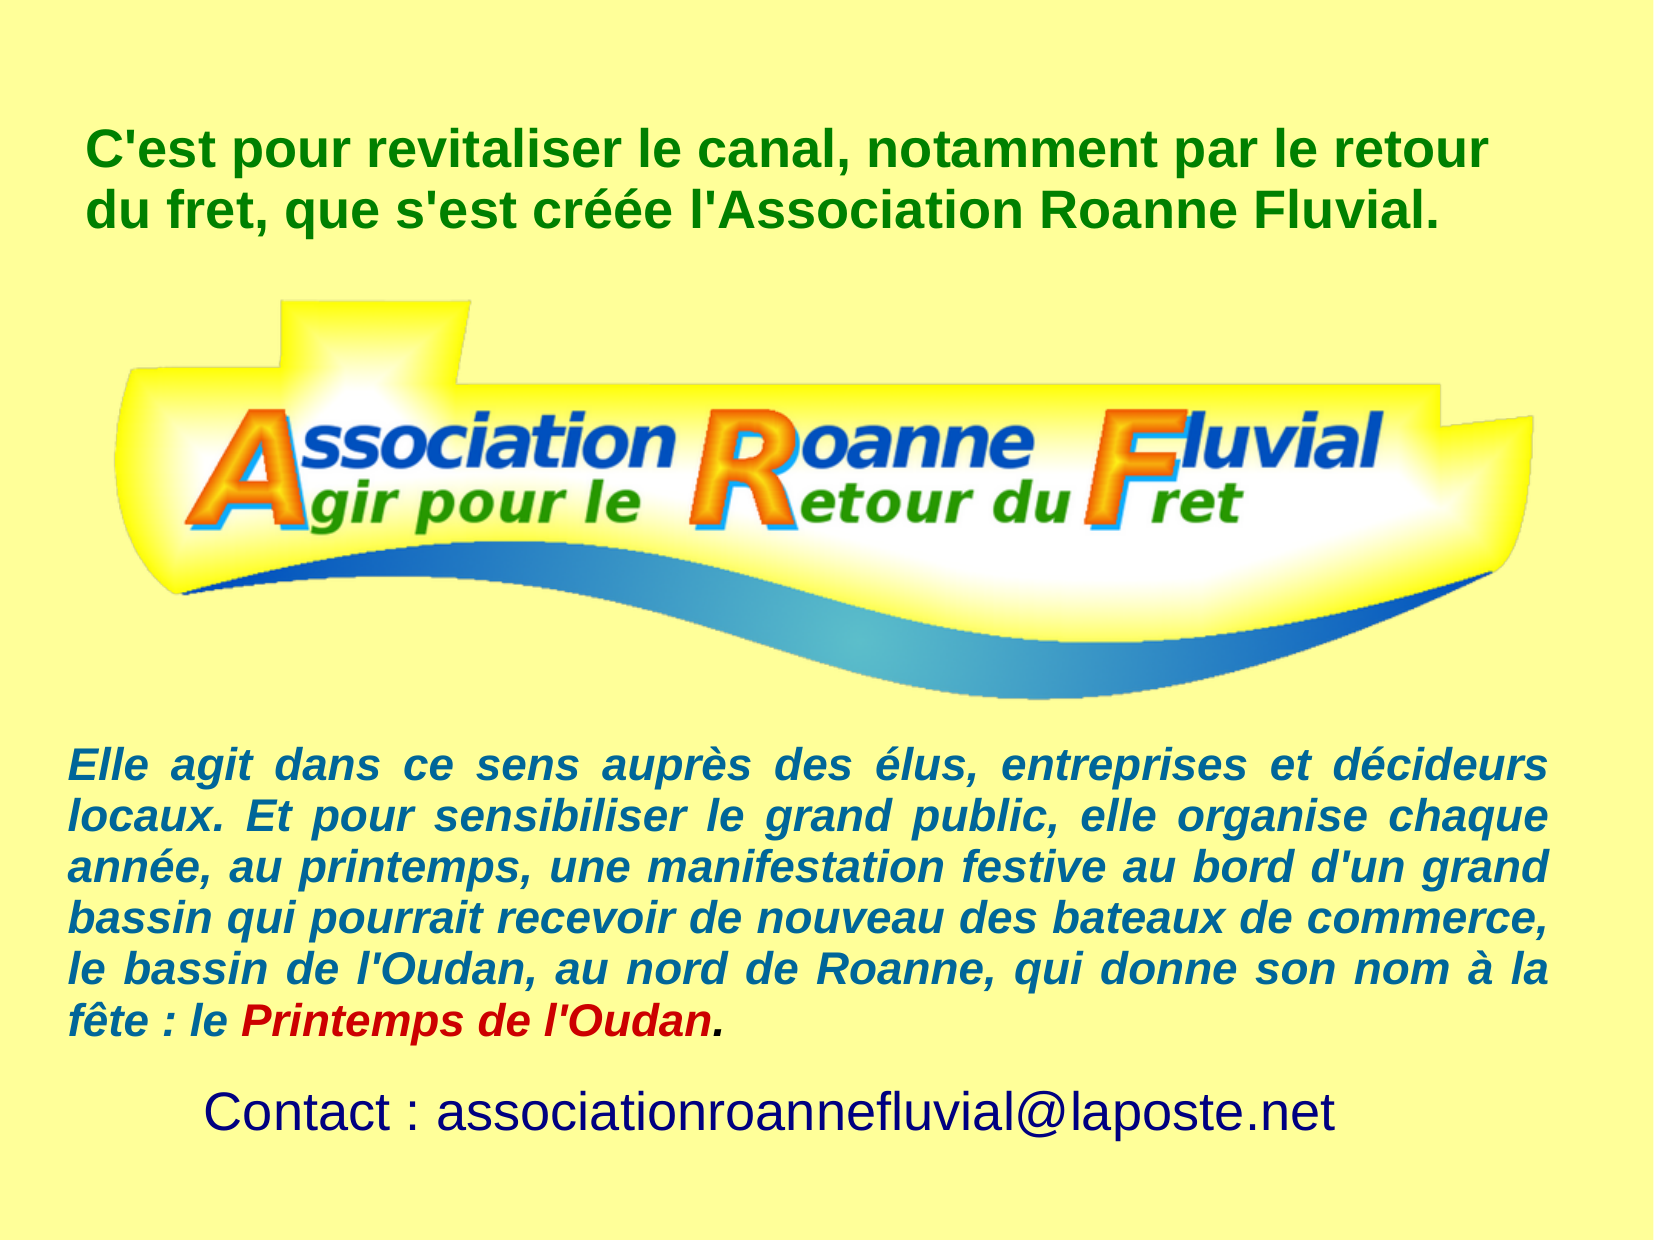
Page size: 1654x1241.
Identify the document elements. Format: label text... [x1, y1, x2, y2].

text_box C'est pour revitaliser le canal, notamment par le retour du fret, que s'est créée l'Association Roanne Fluvial. [70, 112, 1571, 248]
picture [72, 243, 1608, 725]
text_box Contact : associationroannefluvial@laposte.net [188, 1074, 1501, 1151]
text_box Elle agit dans ce sens auprès des élus, entreprises et décideurs locaux. Et pour sensibiliser le grand public, elle organise chaque année, au printemps, une manifestation festive au bord d'un grand bassin qui pourrait recevoir de nouveau des bateaux de commerce, le bassin de l'Oudan, au nord de Roanne, qui donne son nom à la fête : le Printemps de l'Oudan. [47, 732, 1571, 1054]
